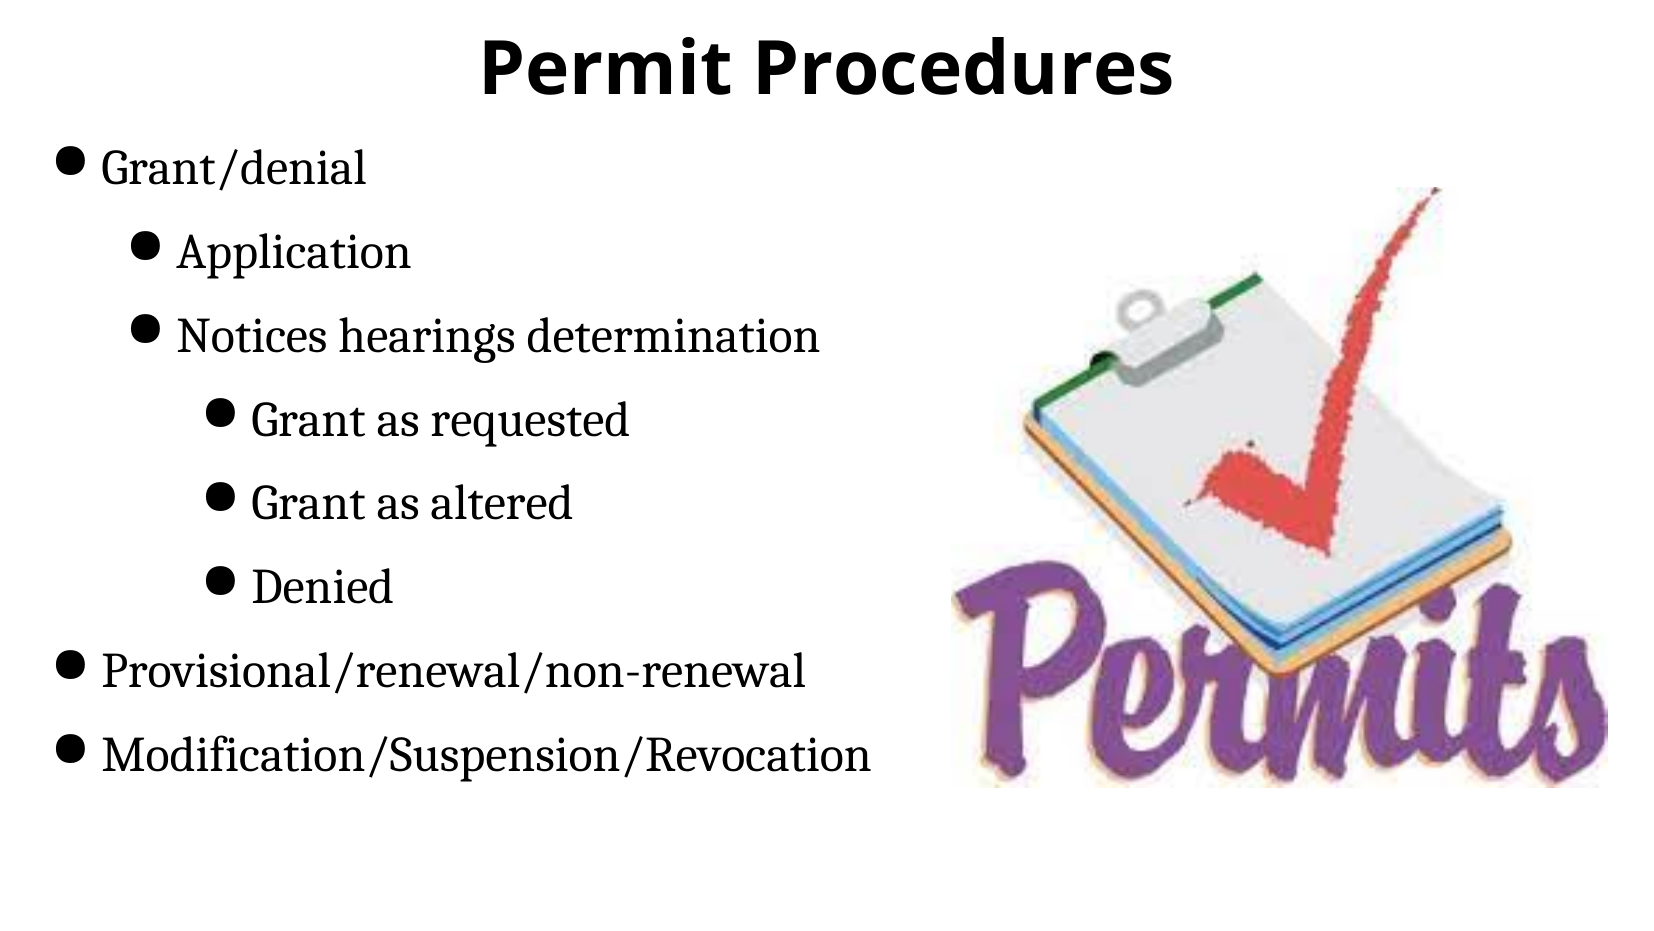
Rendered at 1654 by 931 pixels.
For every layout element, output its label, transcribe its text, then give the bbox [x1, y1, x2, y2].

text_box Grant/denial Application Notices hearings determination Grant as requested Grant as altered Denied Provisional/renewal/non-renewal Modification/Suspension/Revocation [0, 66, 1250, 826]
title Permit Procedures [0, 17, 1654, 124]
picture [951, 187, 1608, 788]
